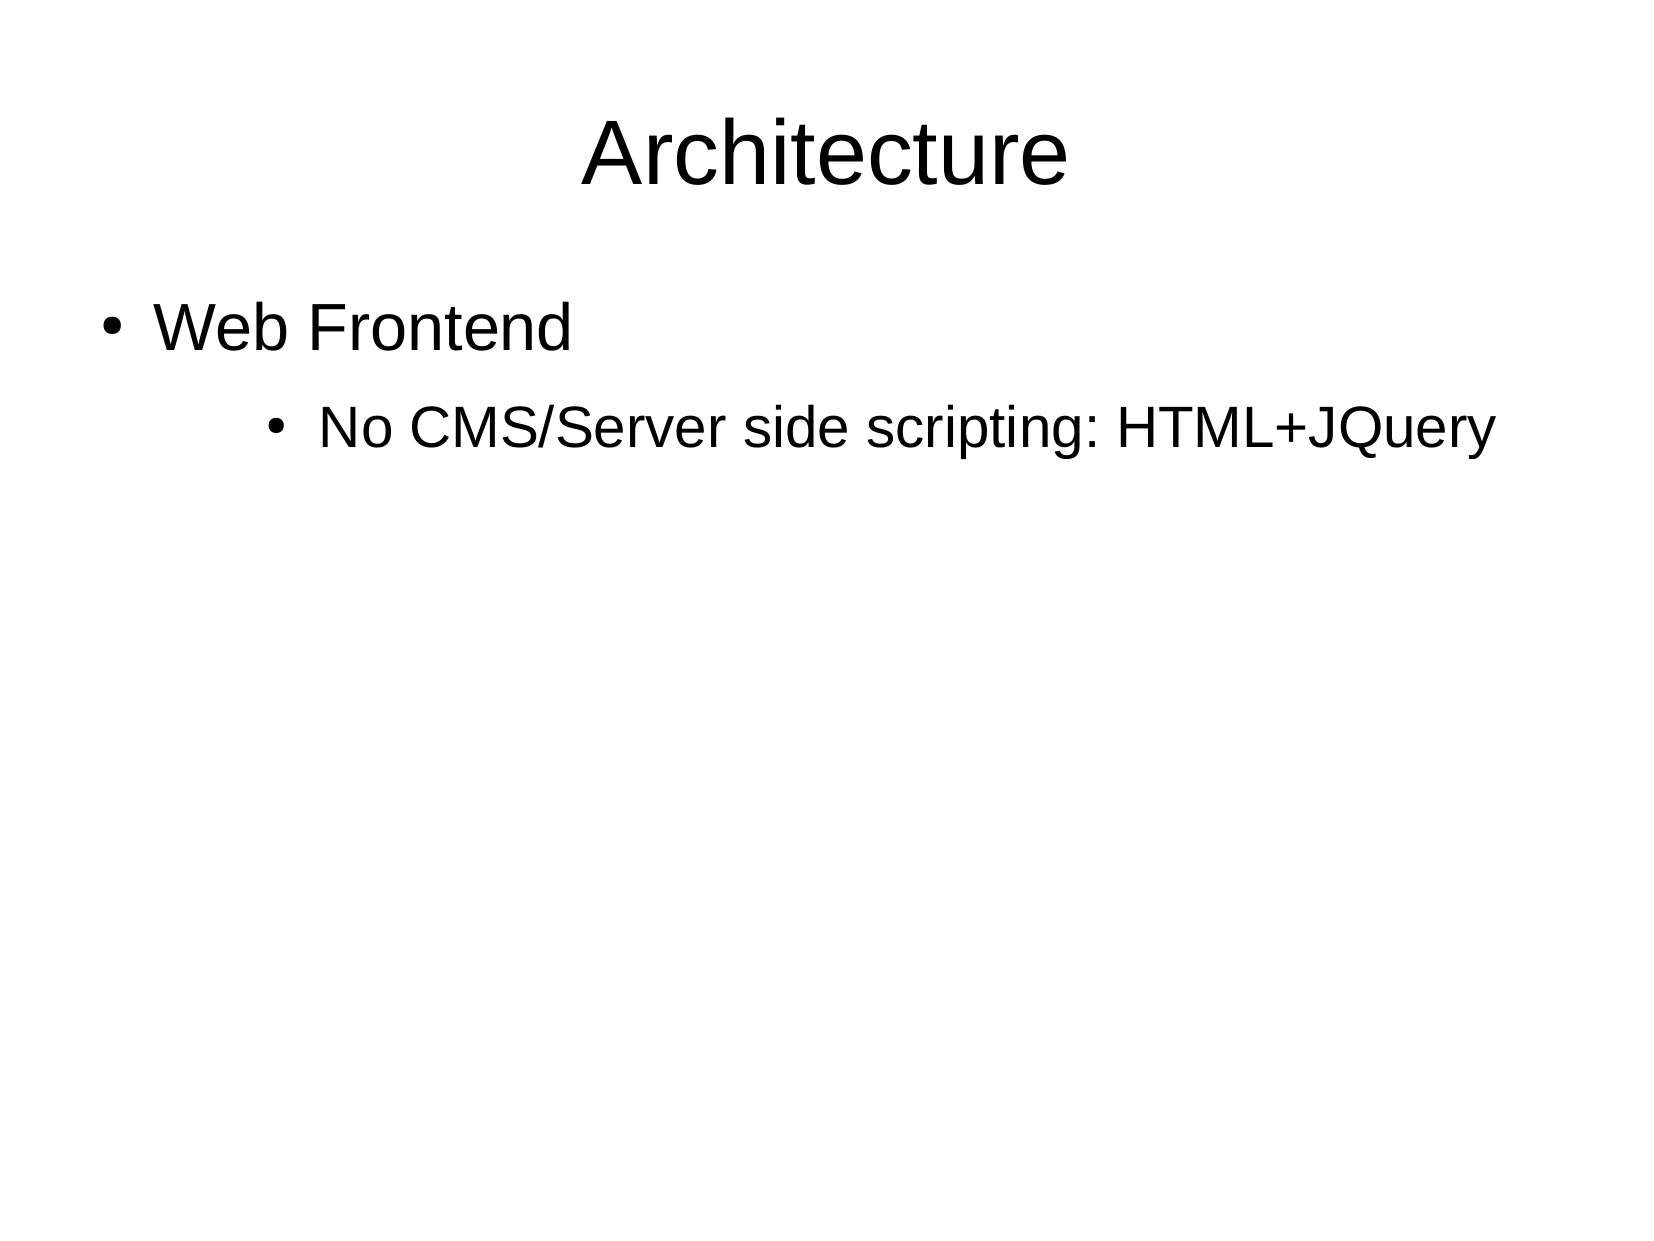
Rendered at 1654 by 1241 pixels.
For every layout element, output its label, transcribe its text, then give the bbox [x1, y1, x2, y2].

title Architecture [82, 49, 1571, 257]
list Web Frontend No CMS/Server side scripting: HTML+JQuery [82, 290, 1571, 1109]
